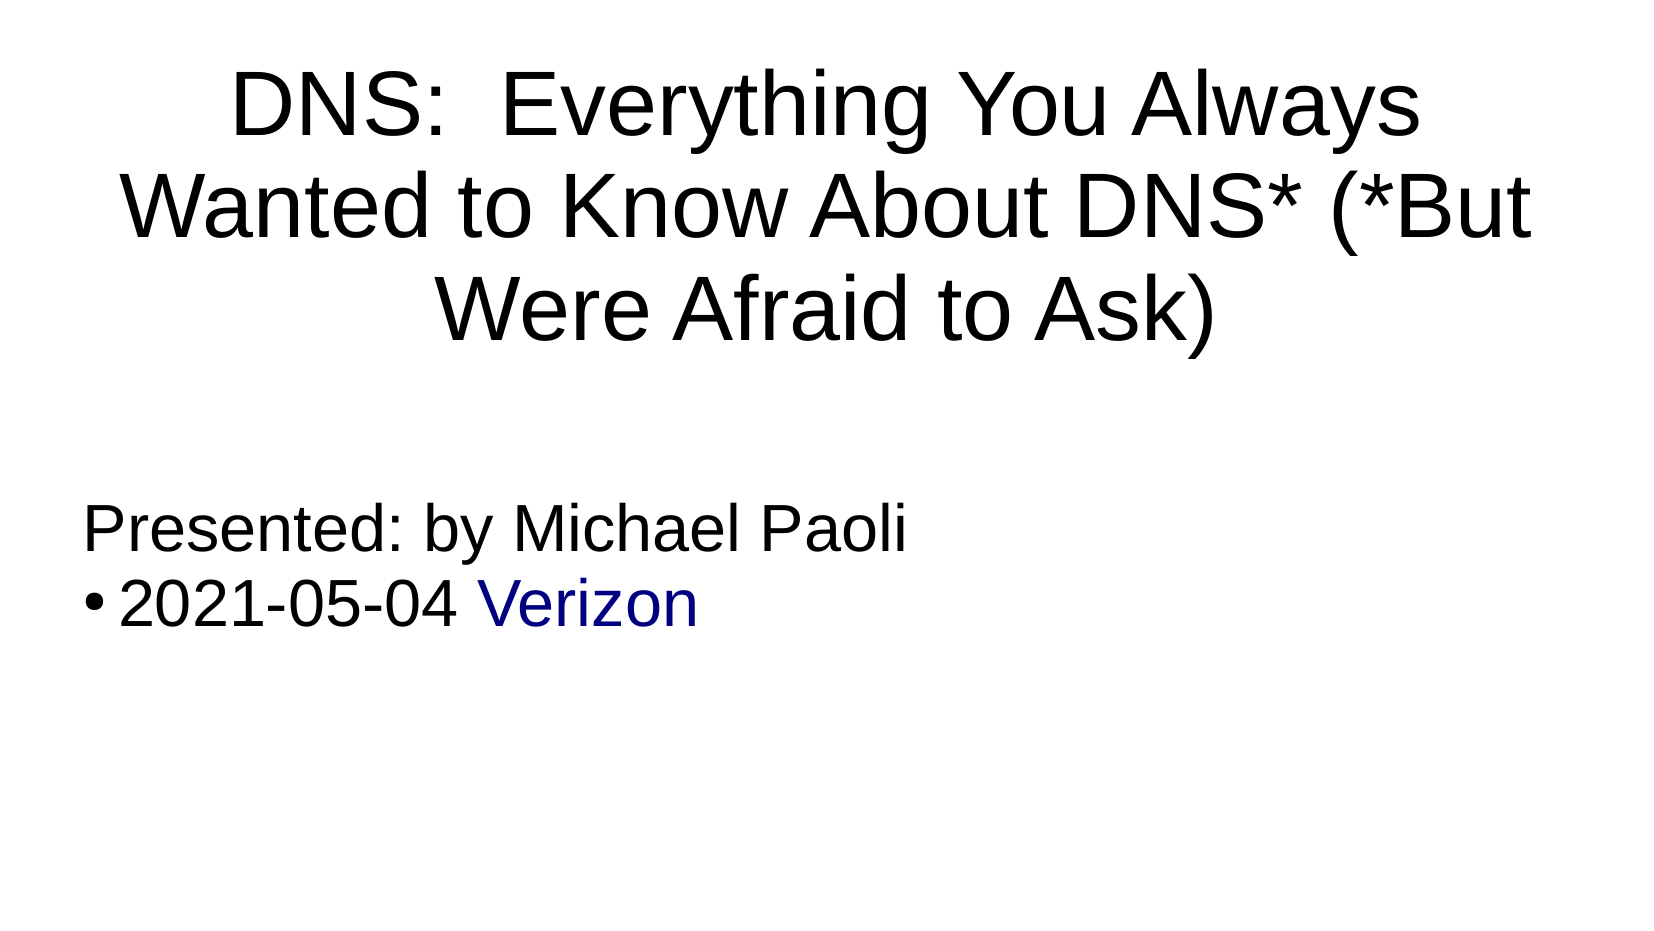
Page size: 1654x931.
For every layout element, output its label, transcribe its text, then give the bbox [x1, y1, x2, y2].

title DNS: Everything You Always Wanted to Know About DNS* (*But Were Afraid to Ask) [82, 37, 1571, 375]
subtitle Presented: by Michael Paoli 2021-05-04 Verizon [82, 375, 1571, 758]
